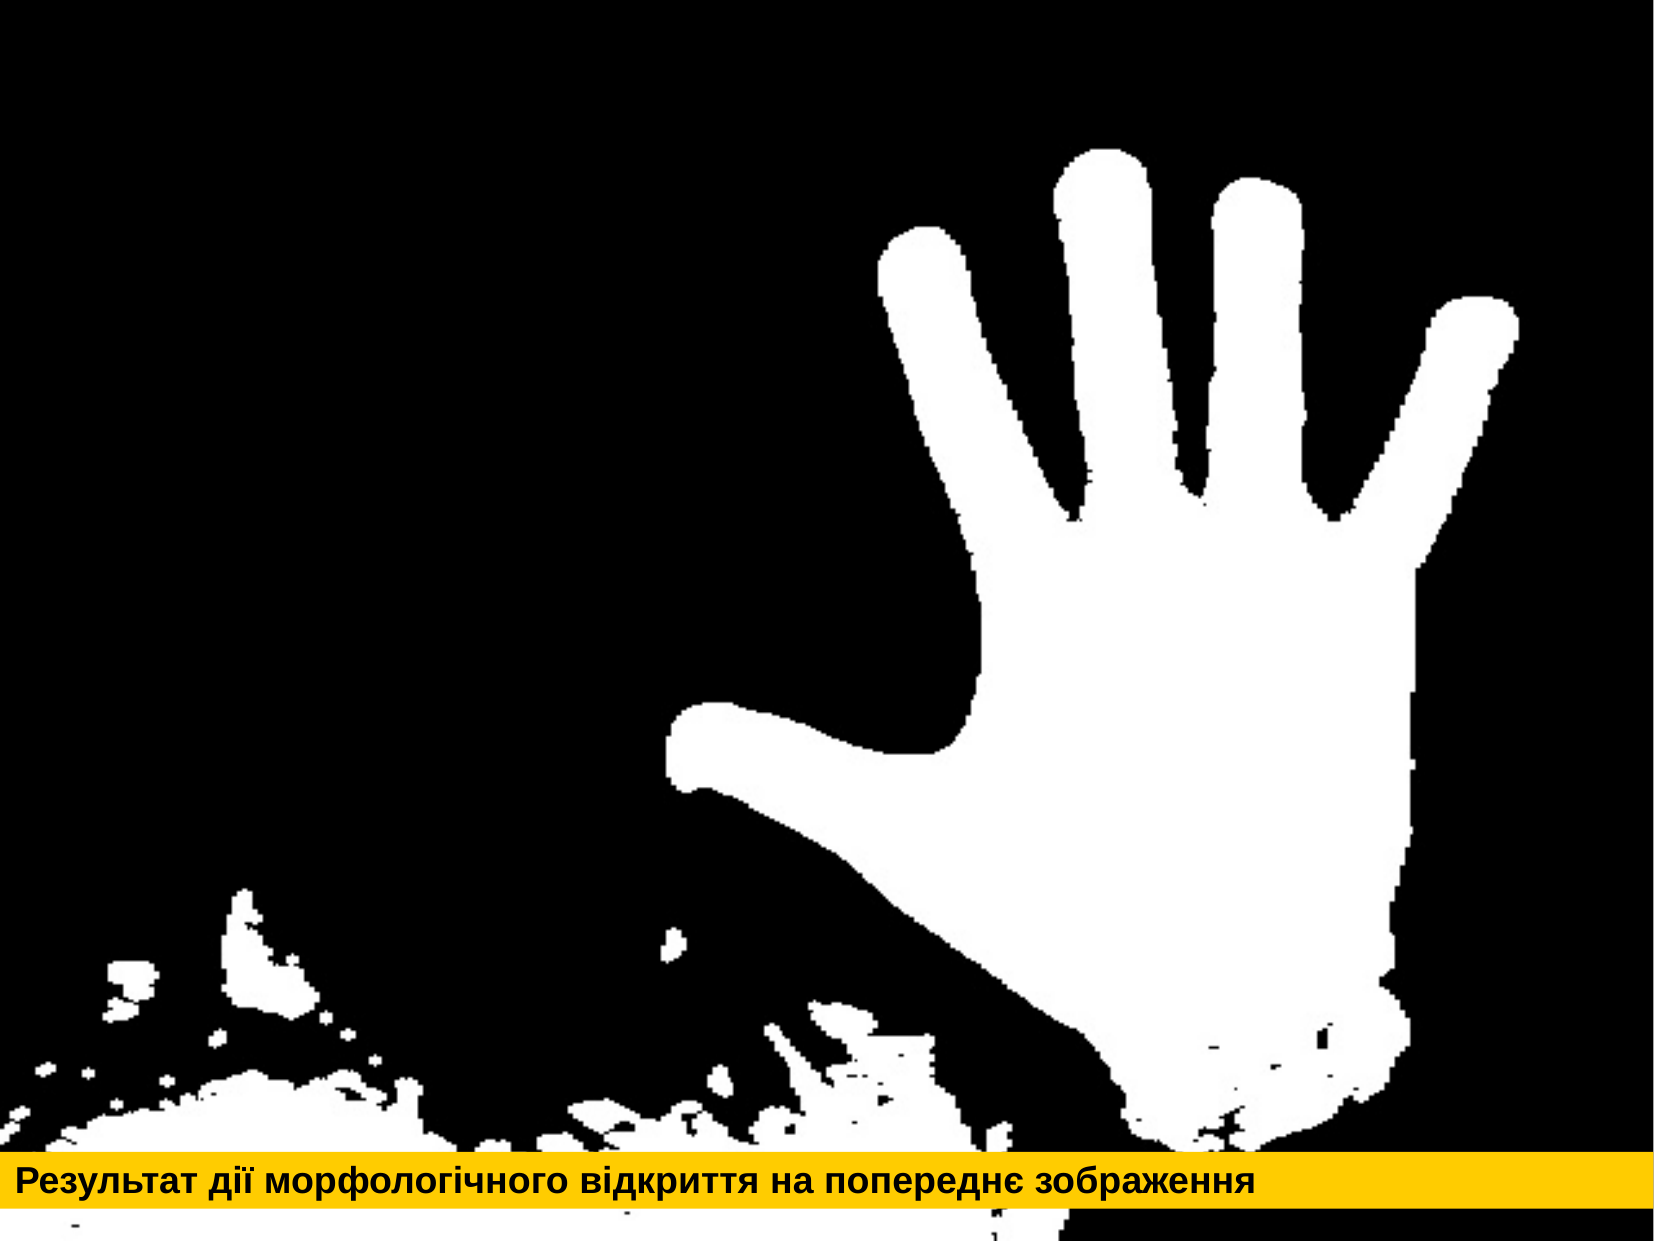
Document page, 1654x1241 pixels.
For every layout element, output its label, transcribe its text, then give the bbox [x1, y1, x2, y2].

picture [0, 1209, 1654, 1241]
picture [0, 0, 1654, 1151]
text_box Результат дії морфологічного відкриття на попереднє зображення [0, 1151, 1654, 1209]
